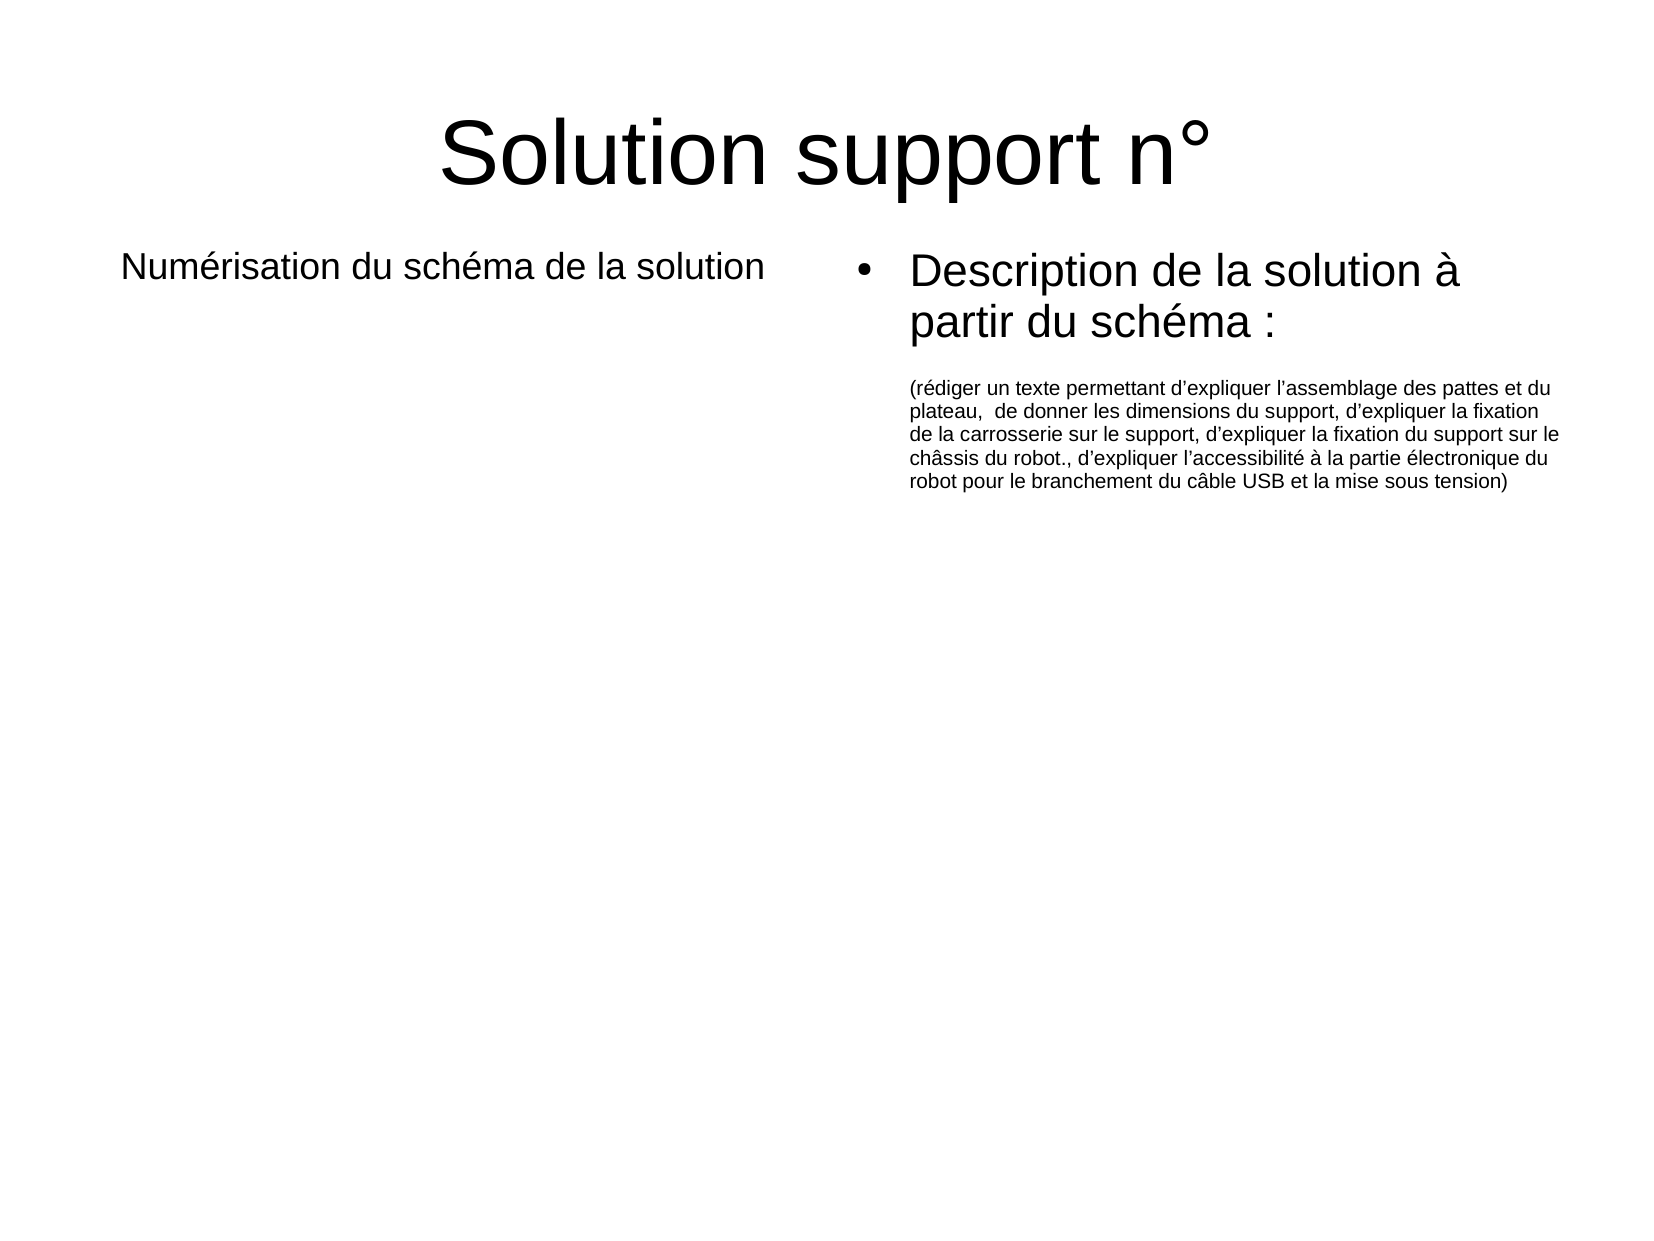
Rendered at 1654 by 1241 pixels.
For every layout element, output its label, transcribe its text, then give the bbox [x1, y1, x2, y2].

text_box Numérisation du schéma de la solution [88, 238, 798, 296]
title Solution support n° [82, 49, 1571, 257]
list Description de la solution à partir du schéma : (rédiger un texte permettant d’expliquer l’assemblage des pattes et du plateau, de donner les dimensions du support, d’expliquer la fixation de la carrosserie sur le support, d’expliquer la fixation du support sur le châssis du robot., d’expliquer l’accessibilité à la partie électronique du robot pour le branchement du câble USB et la mise sous tension) [838, 244, 1565, 1063]
